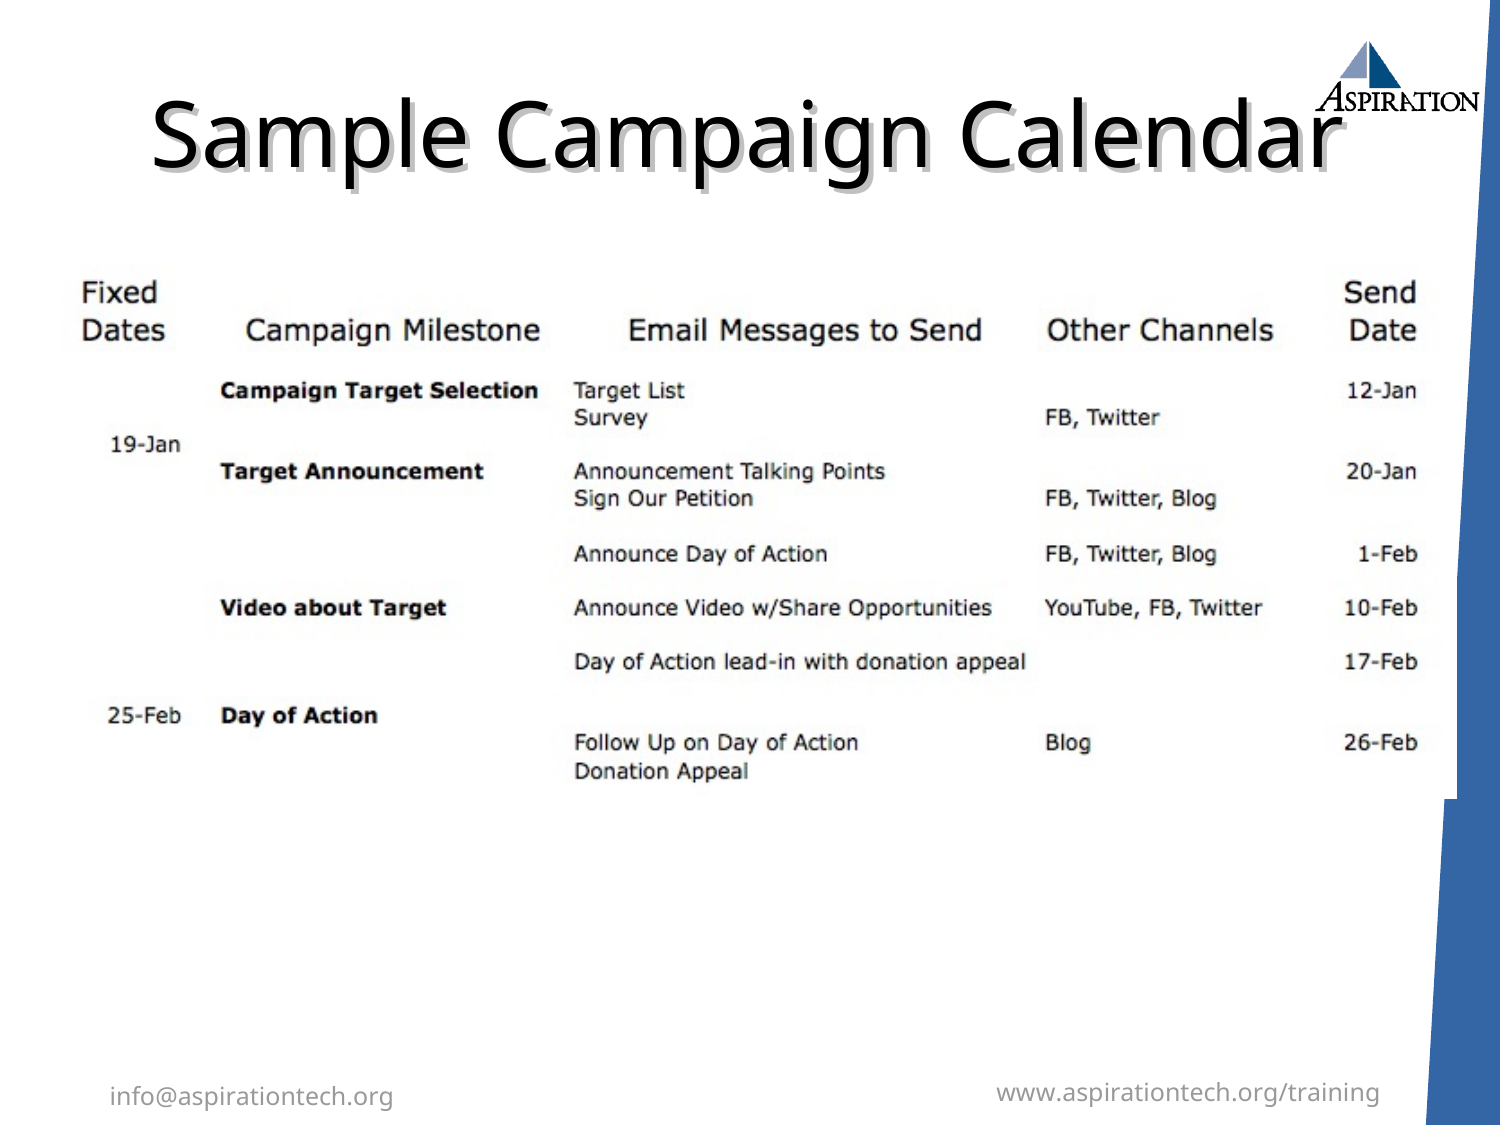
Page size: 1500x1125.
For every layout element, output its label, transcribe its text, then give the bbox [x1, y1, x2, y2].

picture [62, 237, 1457, 799]
picture [1315, 41, 1480, 120]
title Sample Campaign Calendar [49, 44, 1448, 217]
